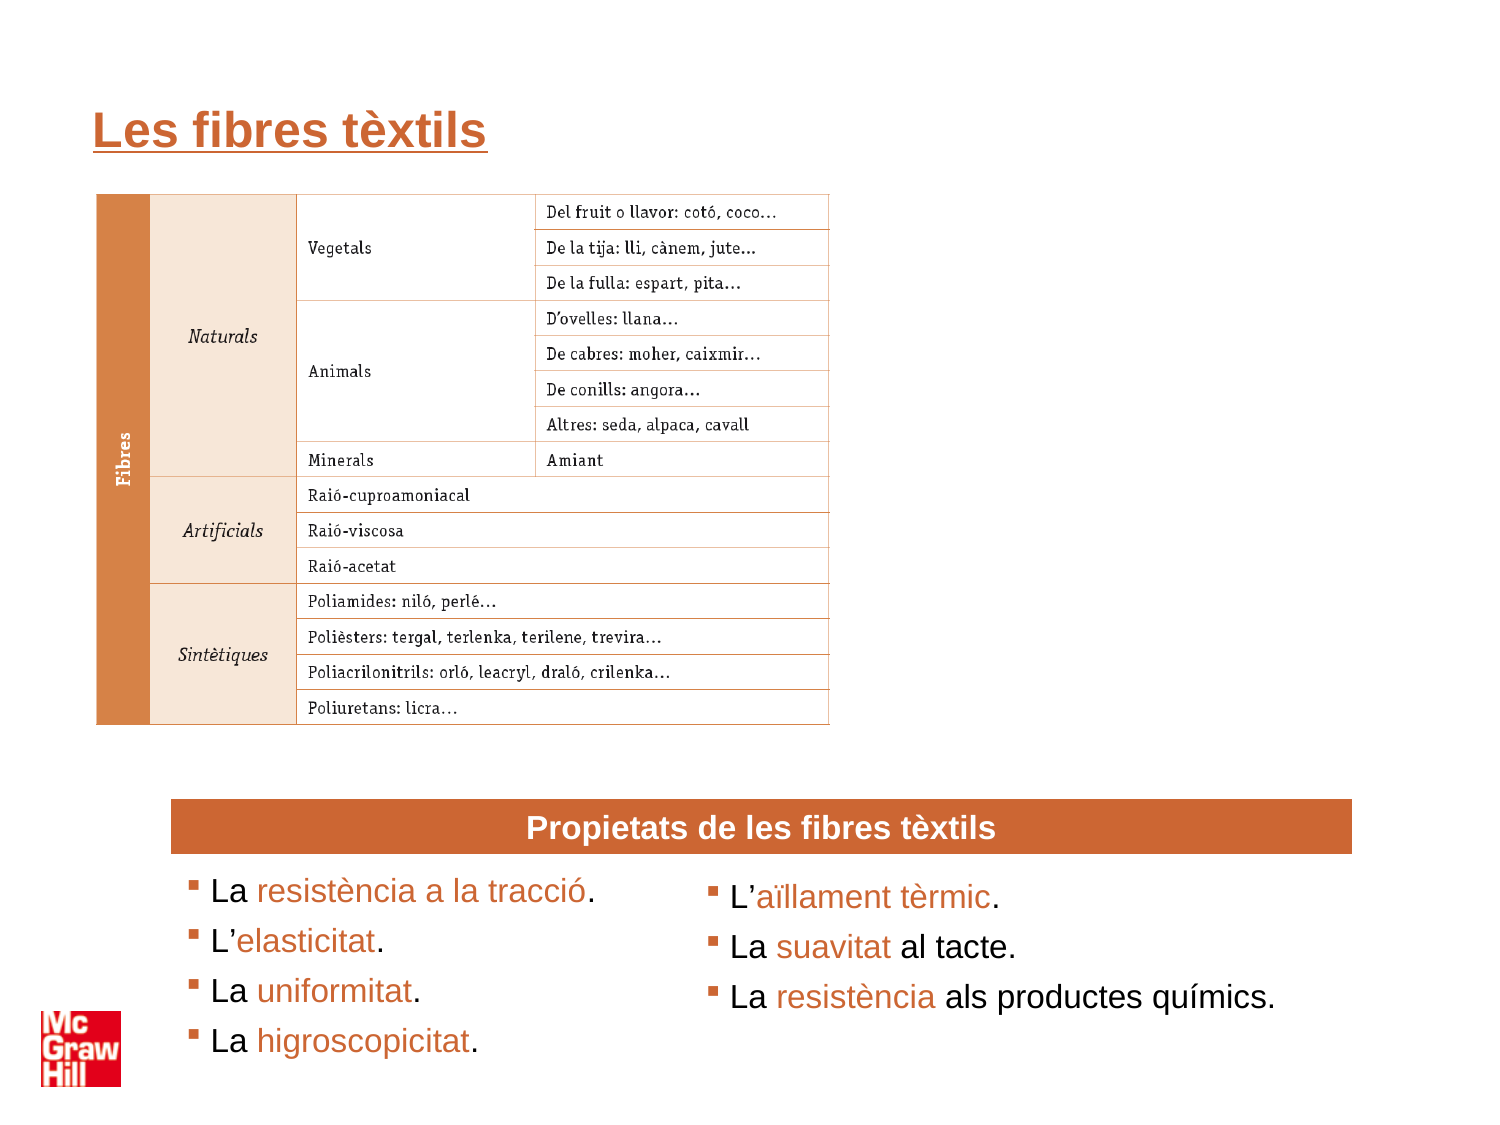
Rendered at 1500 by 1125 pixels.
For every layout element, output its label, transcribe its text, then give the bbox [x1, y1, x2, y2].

text_box L’aïllament tèrmic. La suavitat al tacte. La resistència als productes químics. [690, 859, 1294, 1024]
text_box Les fibres tèxtils [78, 90, 1483, 166]
chart [41, 1011, 121, 1087]
table_header Propietats de les fibres tèxtils [171, 799, 1352, 854]
table_cell La resistència a la tracció. L’elasticitat. La uniformitat. La higroscopicitat. [171, 854, 1352, 1067]
picture [86, 184, 845, 734]
